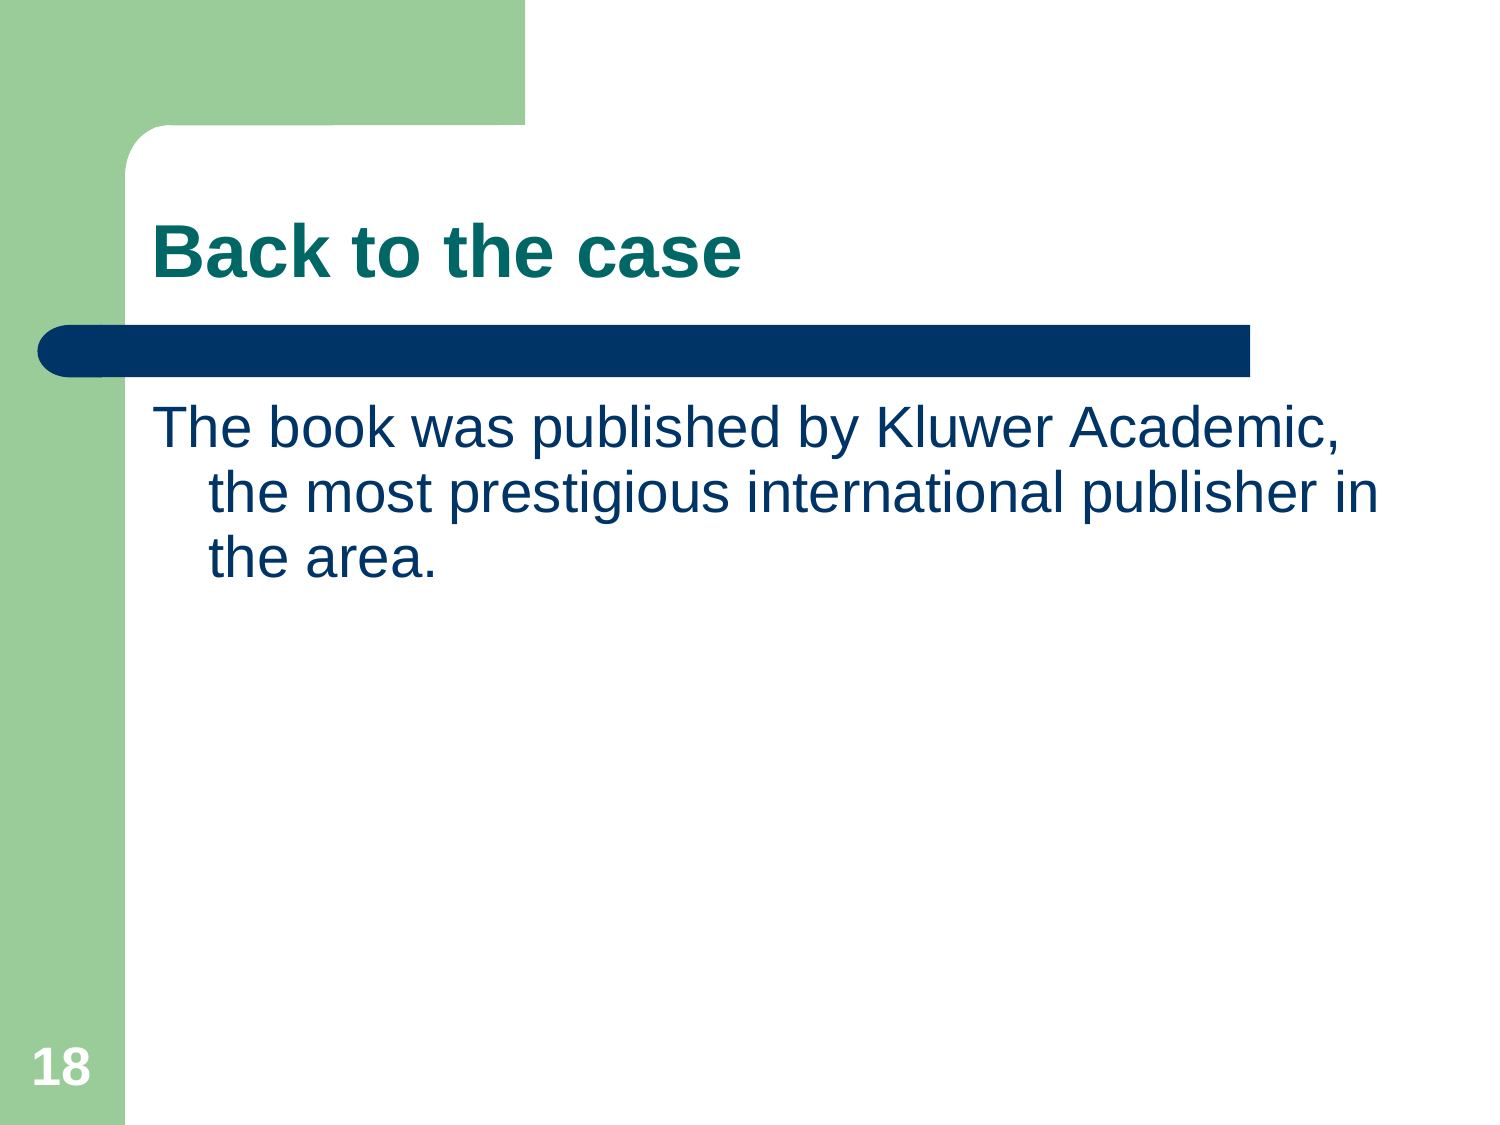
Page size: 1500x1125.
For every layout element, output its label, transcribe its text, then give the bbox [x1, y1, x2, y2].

title Back to the case [136, 136, 1414, 301]
list The book was published by Kluwer Academic, the most prestigious international publisher in the area. [137, 387, 1400, 999]
